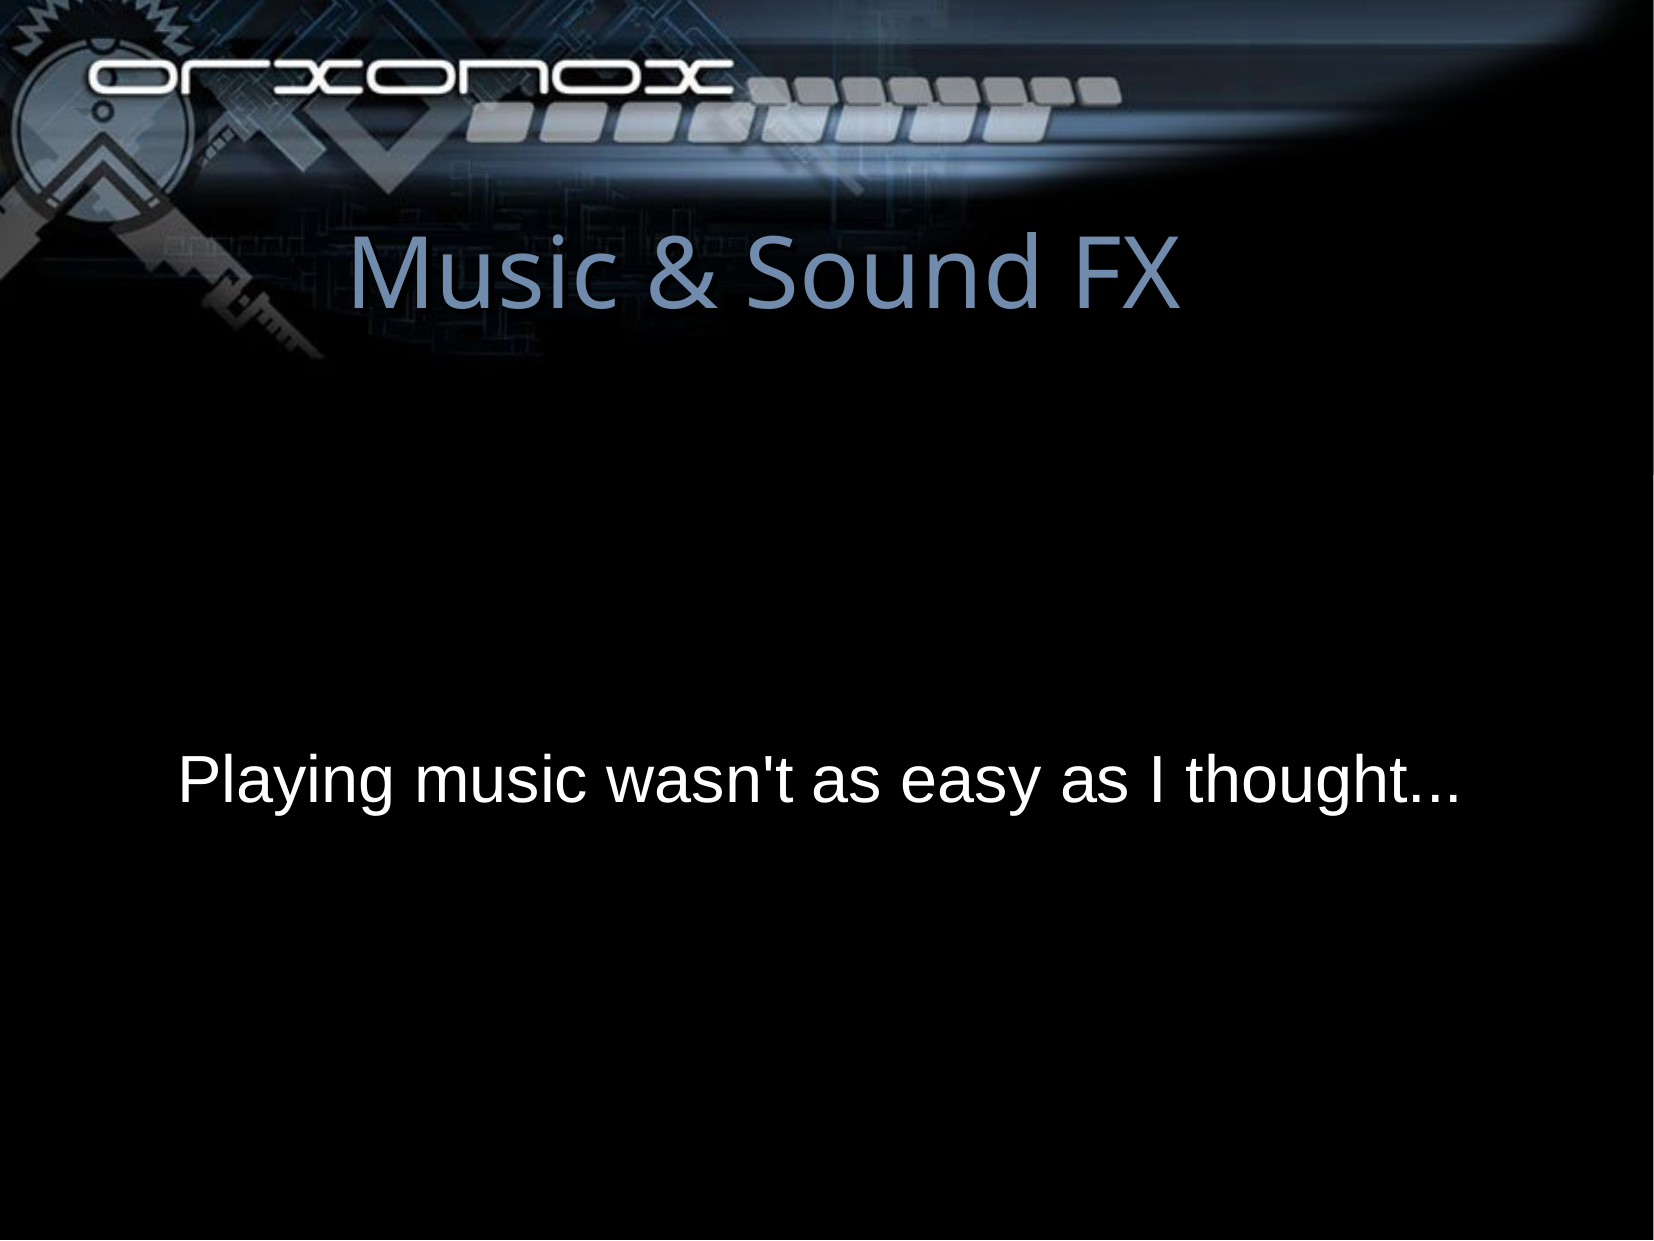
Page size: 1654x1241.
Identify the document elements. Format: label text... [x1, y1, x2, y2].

subtitle Playing music wasn't as easy as I thought... [76, 377, 1565, 1182]
text_box Music & Sound FX [330, 194, 1306, 326]
picture [0, 0, 1654, 475]
